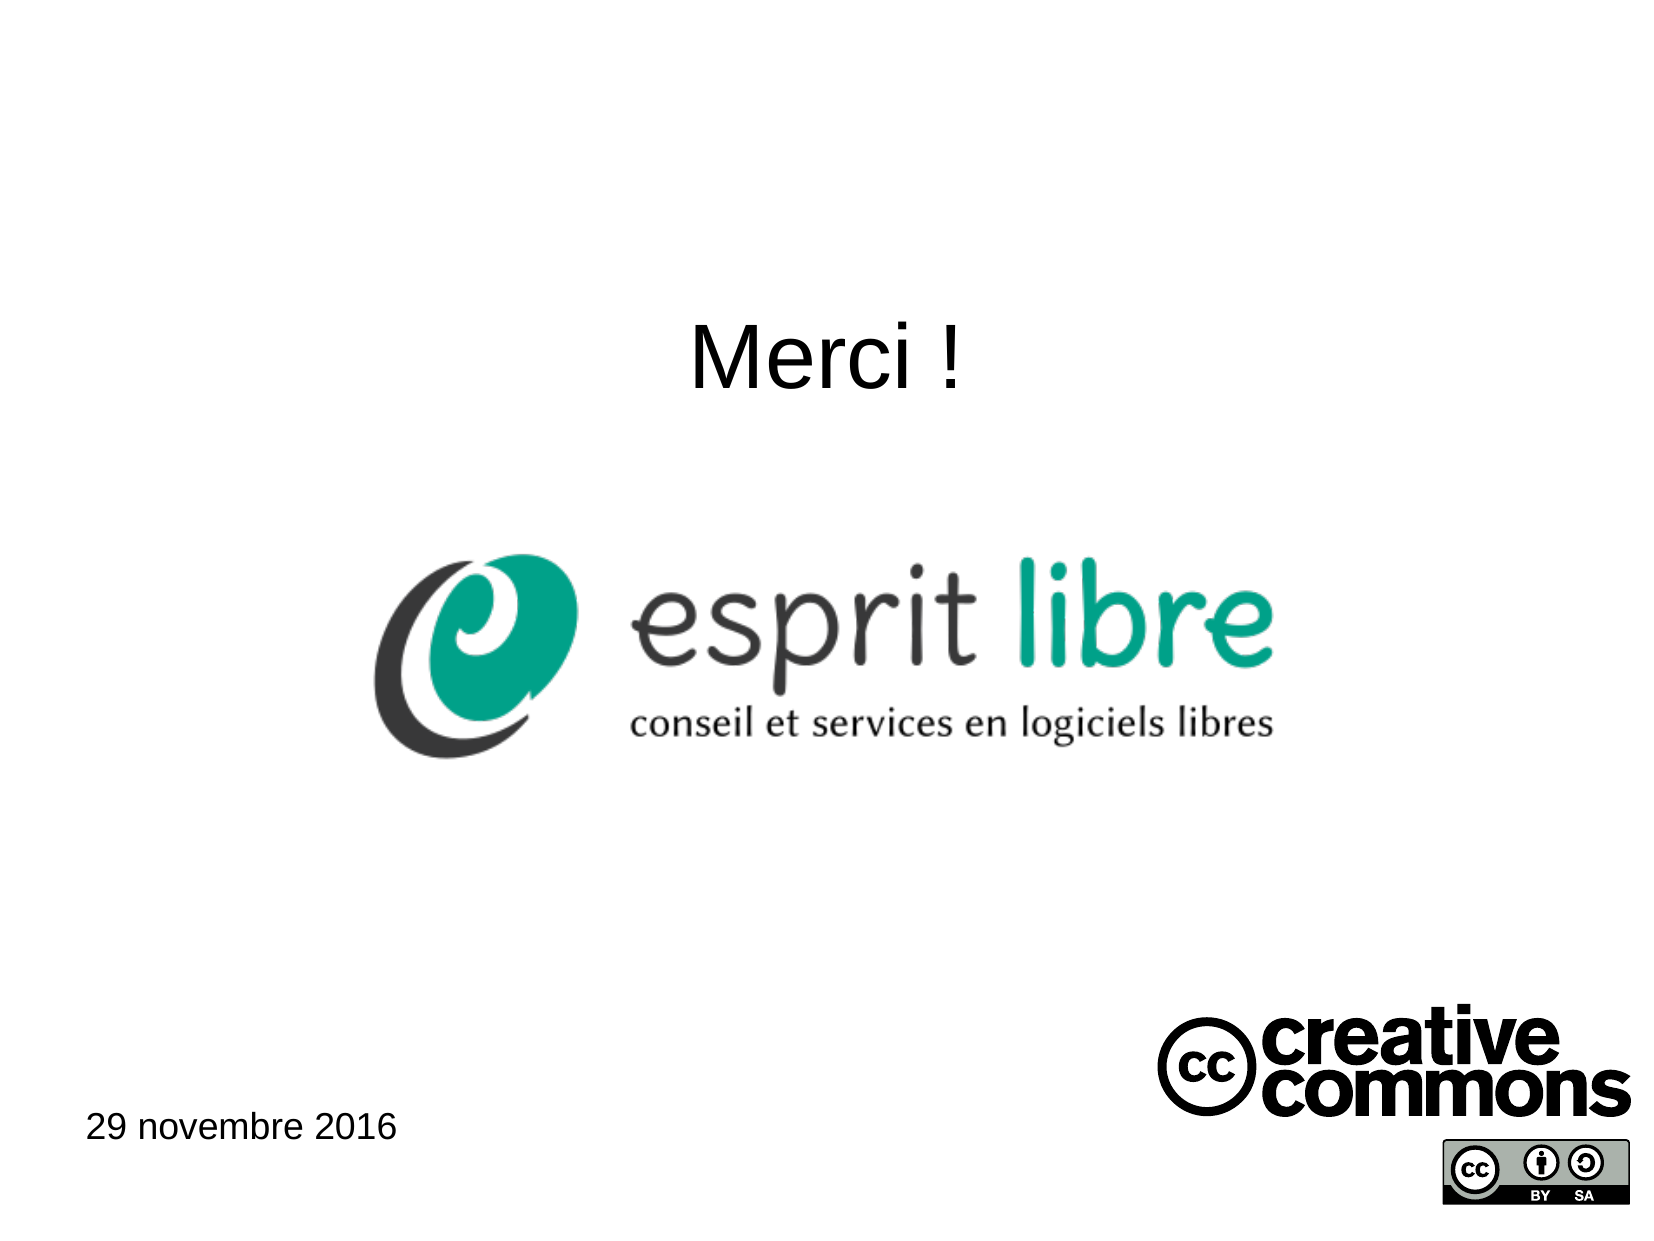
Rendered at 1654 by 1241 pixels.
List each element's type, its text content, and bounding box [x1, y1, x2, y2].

picture [259, 322, 1406, 1000]
title Merci ! [82, 253, 1571, 461]
picture [1442, 1139, 1630, 1205]
text_box 29 novembre 2016 [70, 1098, 485, 1156]
picture [1157, 1003, 1631, 1117]
